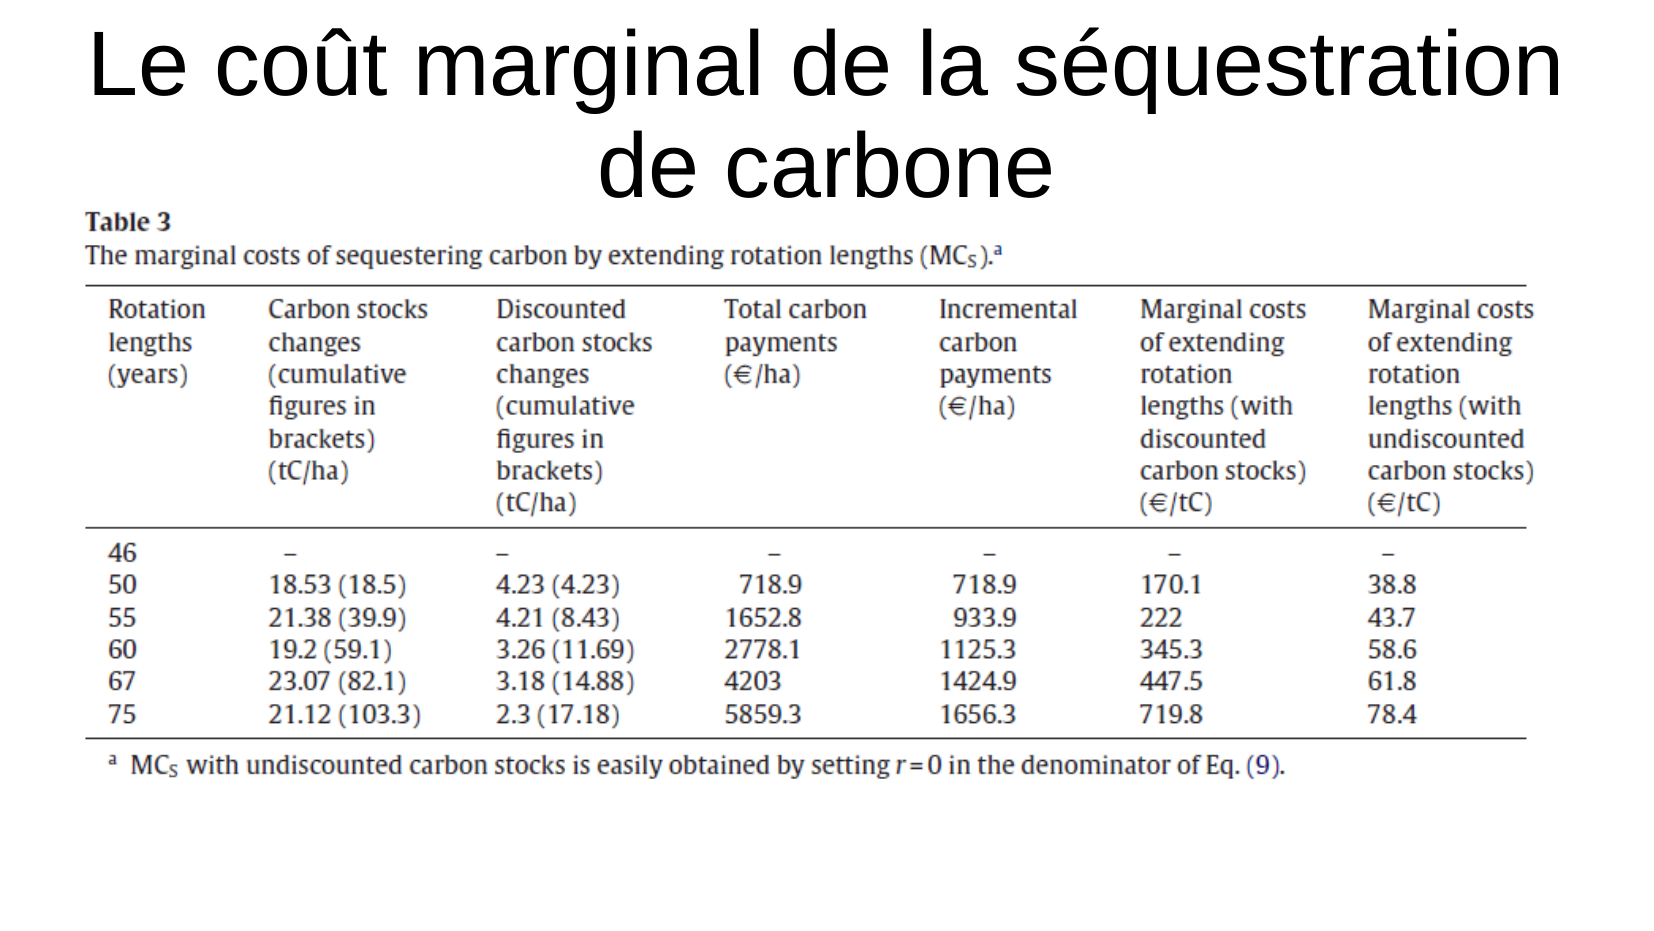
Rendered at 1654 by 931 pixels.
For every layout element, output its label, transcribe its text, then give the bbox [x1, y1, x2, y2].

picture [43, 206, 1609, 798]
title Le coût marginal de la séquestration de carbone [82, 12, 1571, 206]
